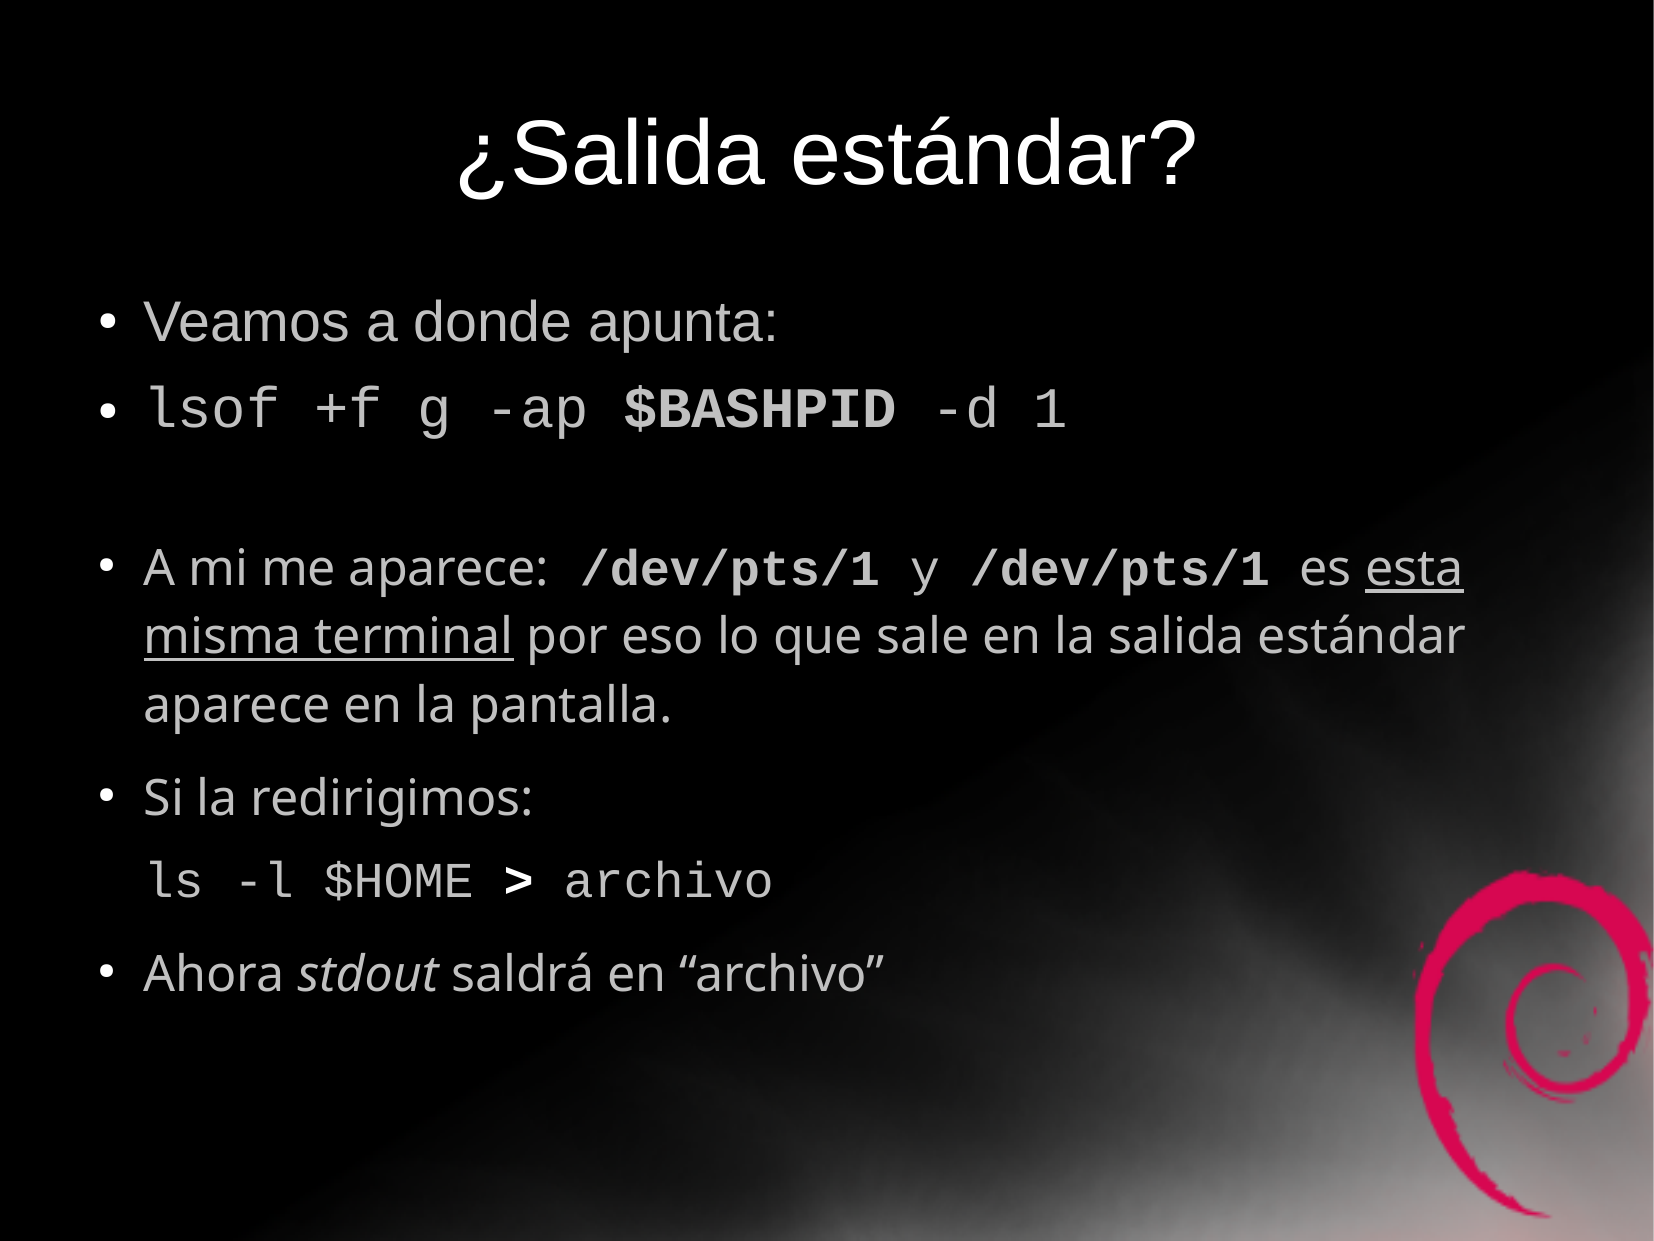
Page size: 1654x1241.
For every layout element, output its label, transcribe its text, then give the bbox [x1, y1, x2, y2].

picture [0, 0, 1654, 1241]
title ¿Salida estándar? [82, 49, 1571, 257]
list Veamos a donde apunta: lsof +f g -ap $BASHPID -d 1 A mi me aparece: /dev/pts/1 y /dev/pts/1 es esta misma terminal por eso lo que sale en la salida estándar aparece en la pantalla. Si la redirigimos: ls -l $HOME > archivo Ahora stdout saldrá en “archivo” [82, 290, 1571, 1010]
